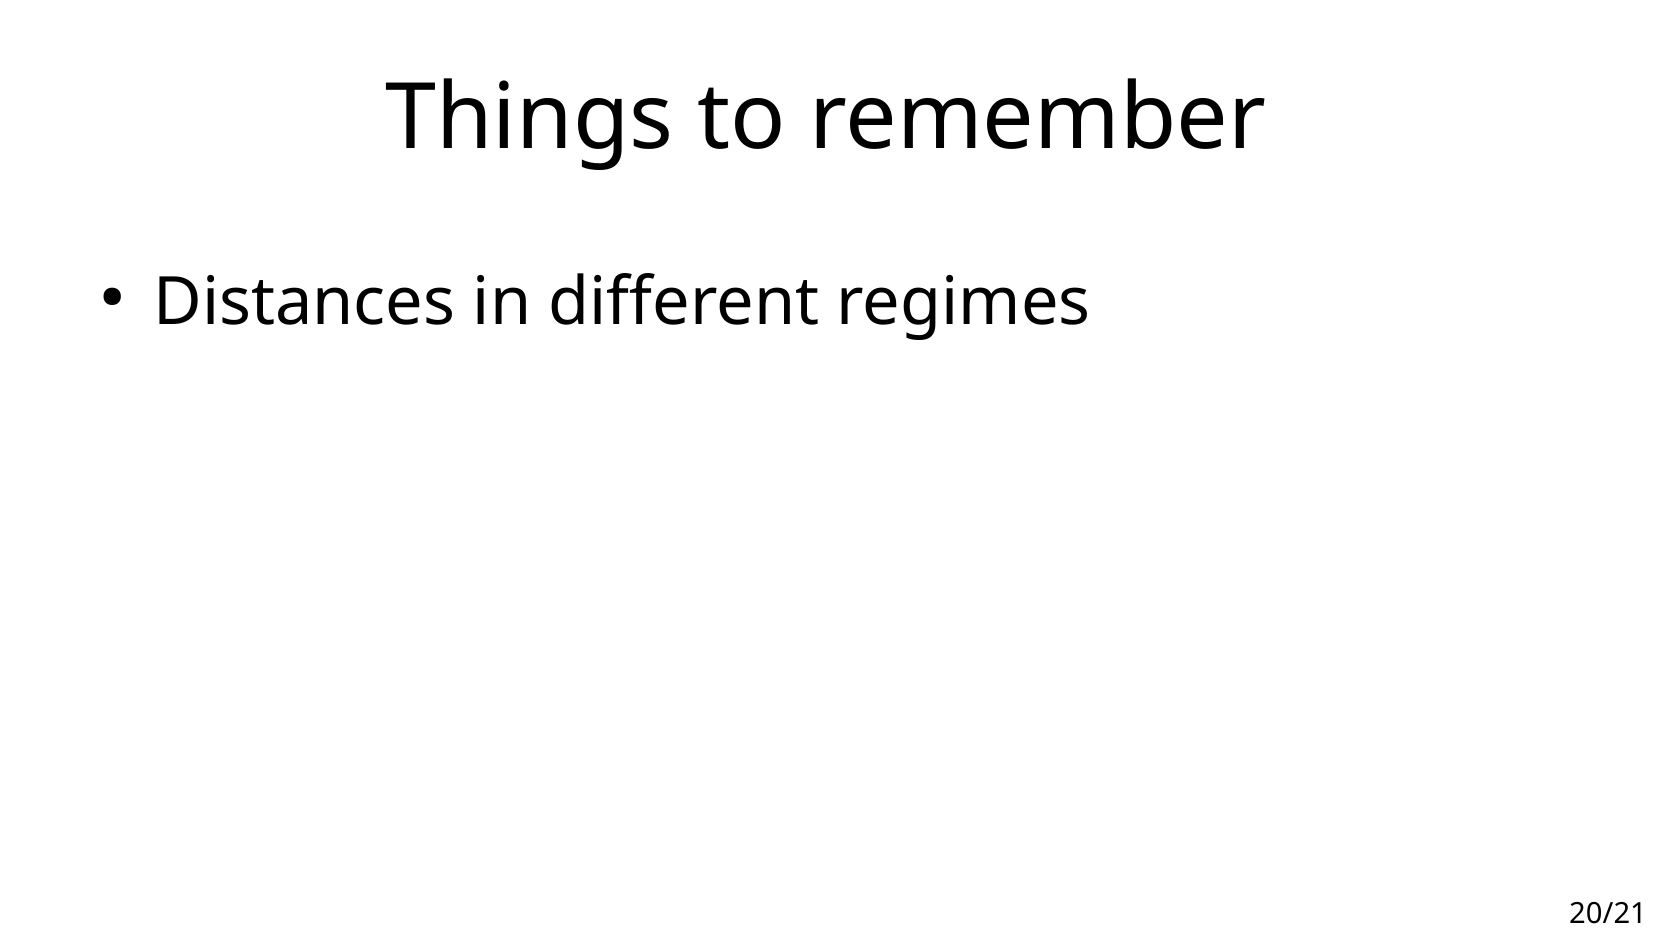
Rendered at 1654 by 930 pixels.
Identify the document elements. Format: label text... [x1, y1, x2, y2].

list Distances in different regimes [82, 252, 1571, 793]
title Things to remember [82, 1, 1571, 225]
